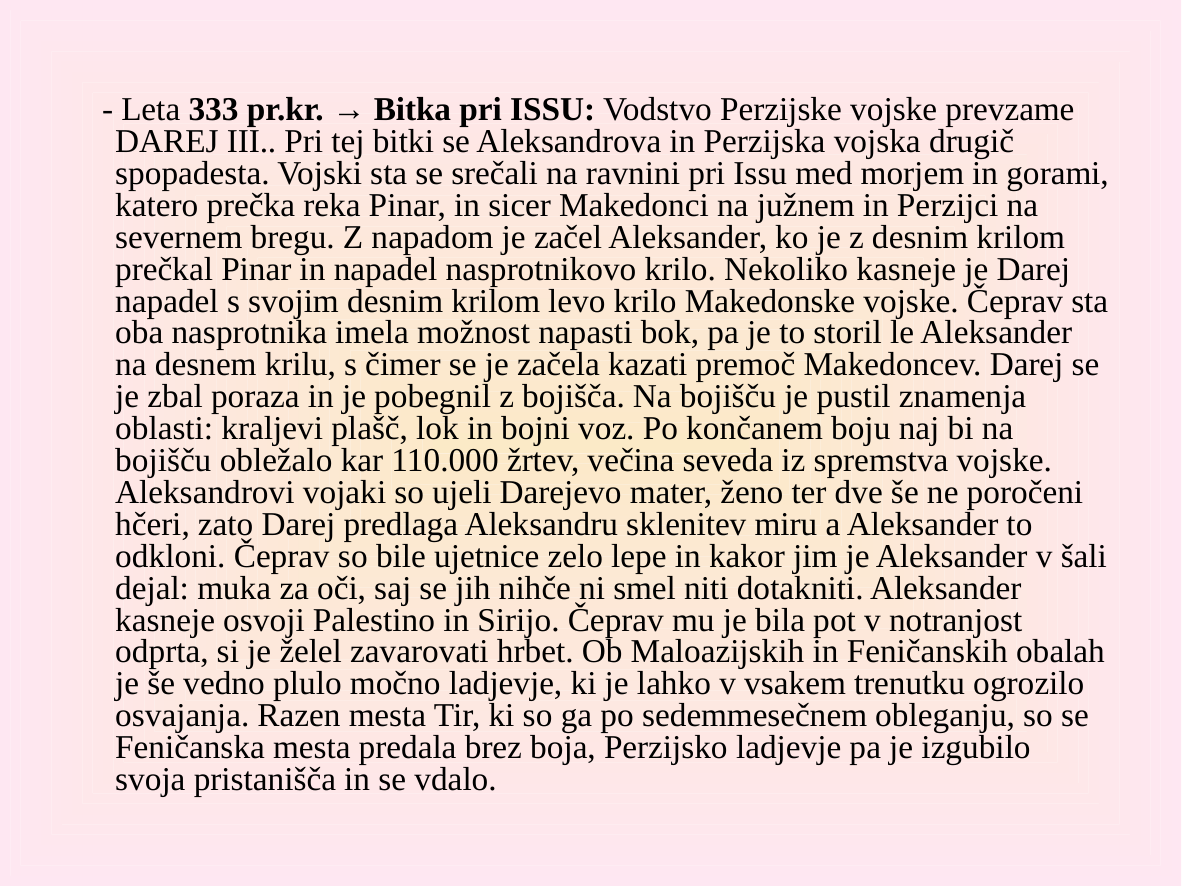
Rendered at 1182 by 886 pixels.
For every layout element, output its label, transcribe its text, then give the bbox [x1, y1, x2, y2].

list - Leta 333 pr.kr. → Bitka pri ISSU: Vodstvo Perzijske vojske prevzame DAREJ III.. Pri tej bitki se Aleksandrova in Perzijska vojska drugič spopadesta. Vojski sta se srečali na ravnini pri Issu med morjem in gorami, katero prečka reka Pinar, in sicer Makedonci na južnem in Perzijci na severnem bregu. Z napadom je začel Aleksander, ko je z desnim krilom prečkal Pinar in napadel nasprotnikovo krilo. Nekoliko kasneje je Darej napadel s svojim desnim krilom levo krilo Makedonske vojske. Čeprav sta oba nasprotnika imela možnost napasti bok, pa je to storil le Aleksander na desnem krilu, s čimer se je začela kazati premoč Makedoncev. Darej se je zbal poraza in je pobegnil z bojišča. Na bojišču je pustil znamenja oblasti: kraljevi plašč, lok in bojni voz. Po končanem boju naj bi na bojišču obležalo kar 110.000 žrtev, večina seveda iz spremstva vojske. Aleksandrovi vojaki so ujeli Darejevo mater, ženo ter dve še ne poročeni hčeri, zato Darej predlaga Aleksandru sklenitev miru a Aleksander to odkloni. Čeprav so bile ujetnice zelo lepe in kakor jim je Aleksander v šali dejal: muka za oči, saj se jih nihče ni smel niti dotakniti. Aleksander kasneje osvoji Palestino in Sirijo. Čeprav mu je bila pot v notranjost odprta, si je želel zavarovati hrbet. Ob Maloazijskih in Feničanskih obalah je še vedno plulo močno ladjevje, ki je lahko v vsakem trenutku ogrozilo osvajanja. Razen mesta Tir, ki so ga po sedemmesečnem obleganju, so se Feničanska mesta predala brez boja, Perzijsko ladjevje pa je izgubilo svoja pristanišča in se vdalo. [59, 89, 1123, 825]
